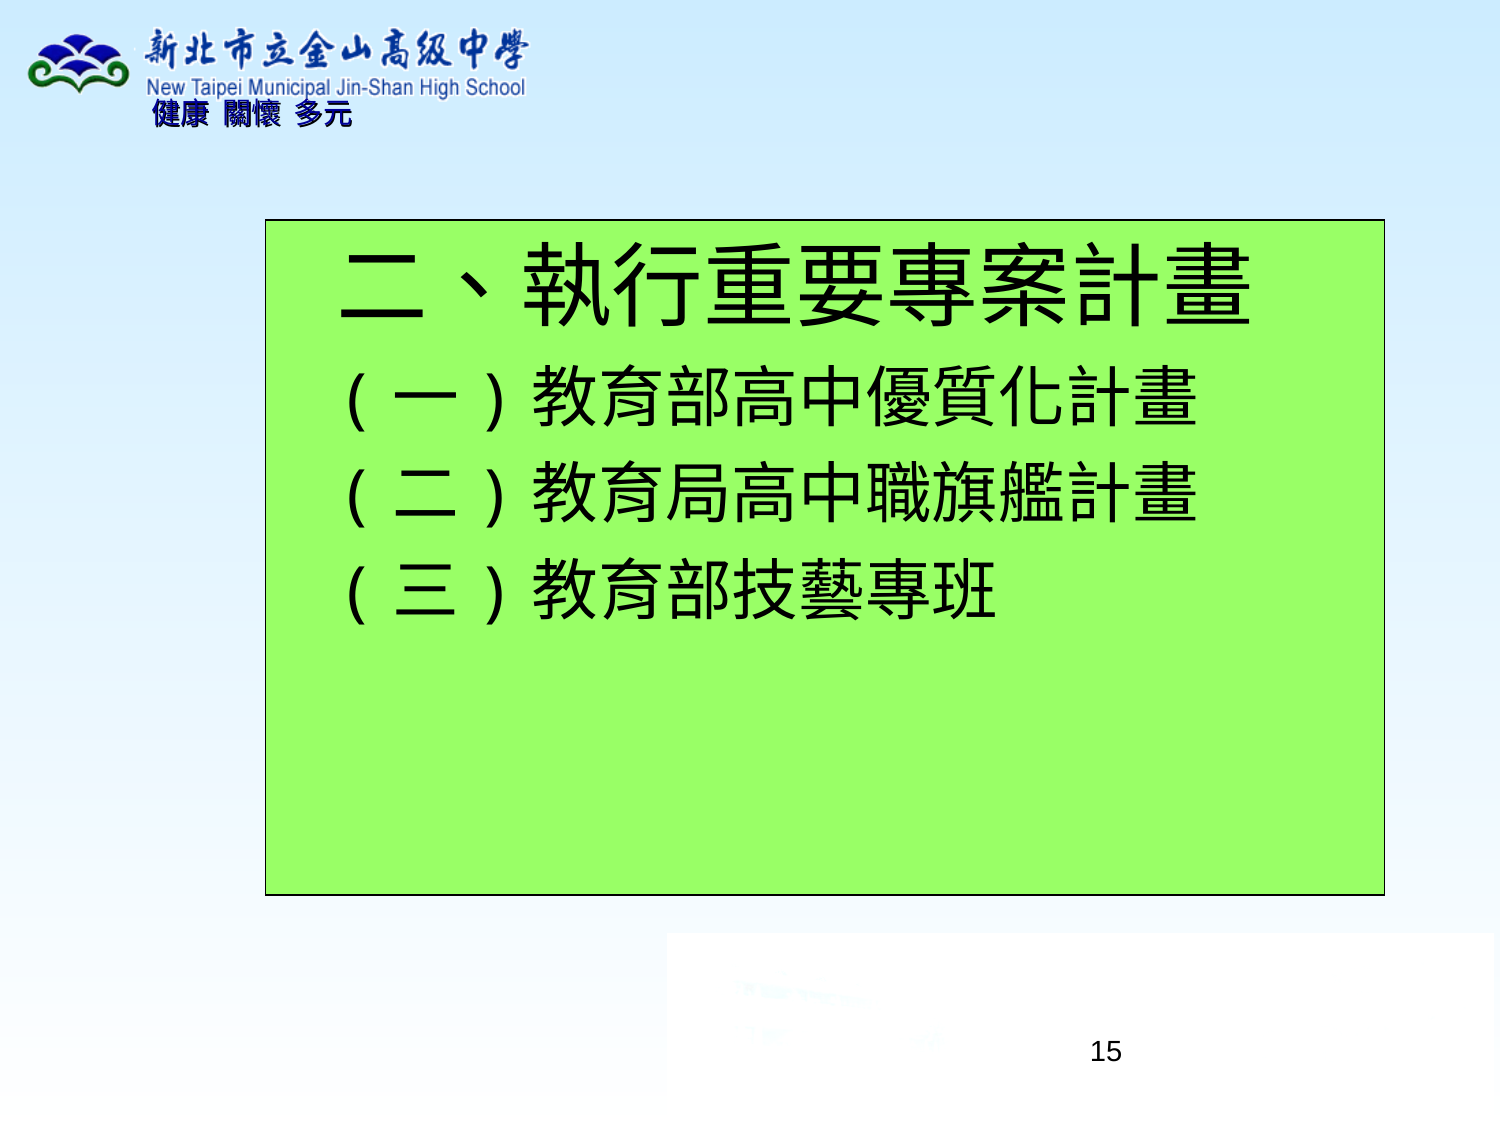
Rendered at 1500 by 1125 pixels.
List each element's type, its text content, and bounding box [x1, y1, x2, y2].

text_box [1074, 1024, 1426, 1103]
list 二、執行重要專案計畫 (一)教育部高中優質化計畫 (二)教育局高中職旗艦計畫 (三)教育部技藝專班 [265, 220, 1385, 896]
